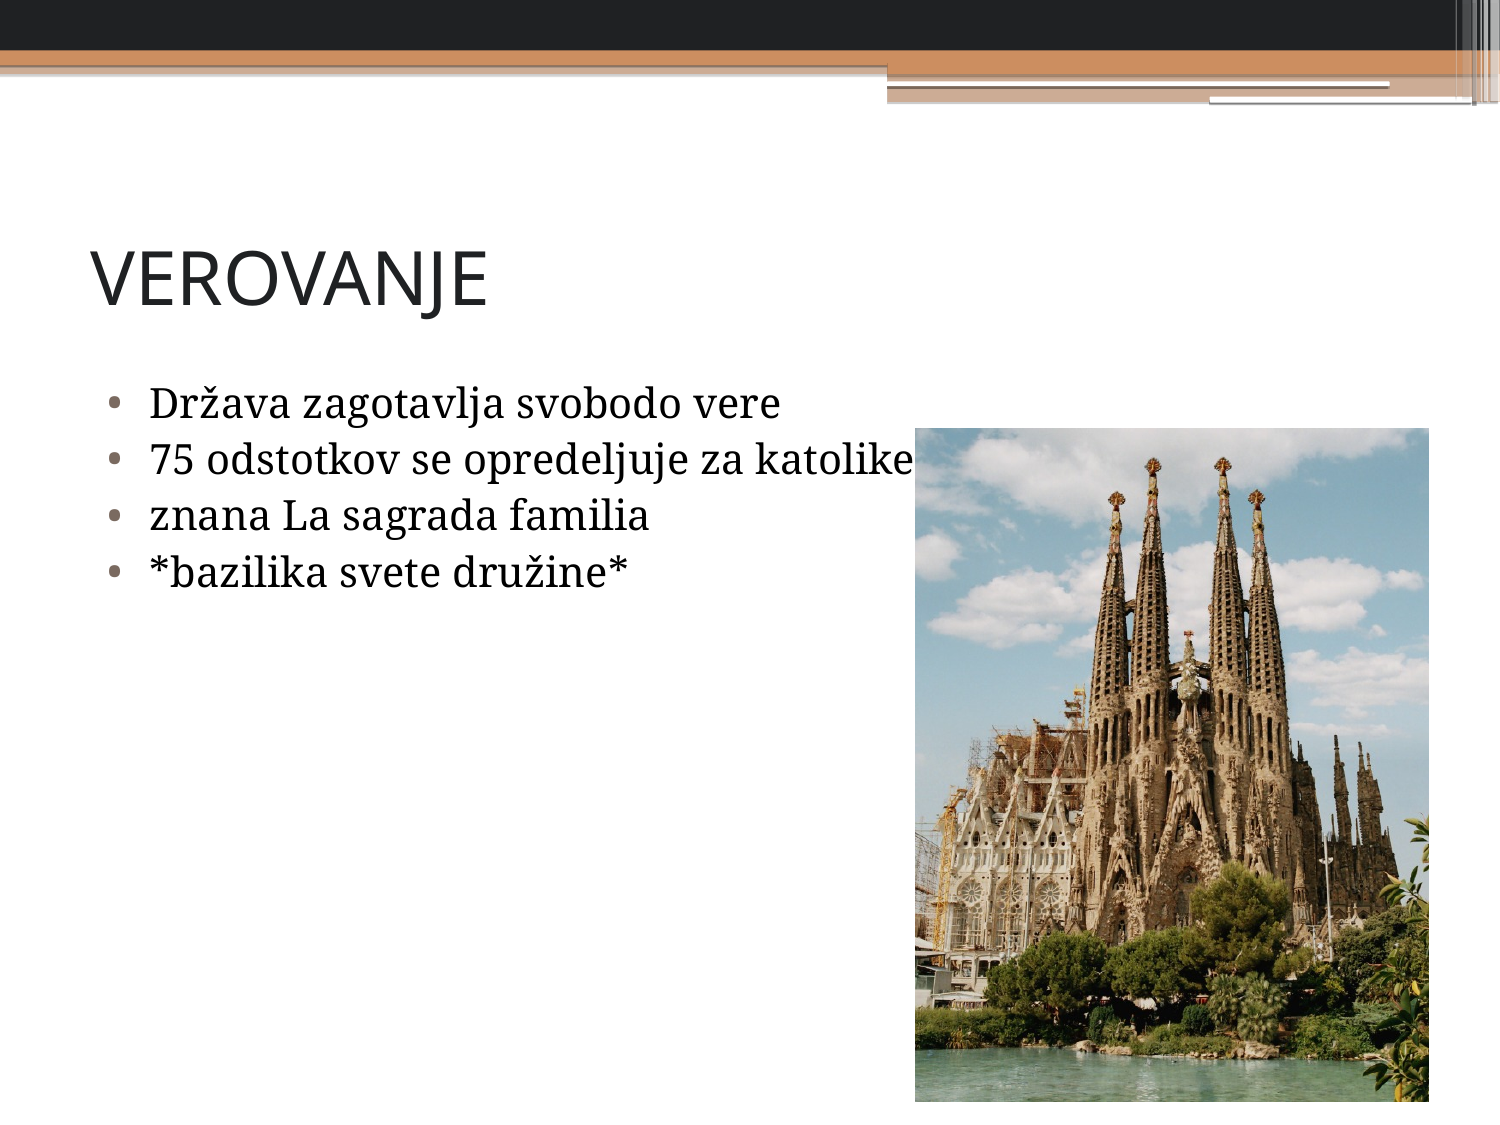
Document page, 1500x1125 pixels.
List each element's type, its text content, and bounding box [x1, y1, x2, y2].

title VEROVANJE [75, 187, 1425, 363]
picture [915, 428, 1429, 1103]
list Država zagotavlja svobodo vere 75 odstotkov se opredeljuje za katolike znana La sagrada familia *bazilika svete družine* [75, 369, 1425, 1079]
